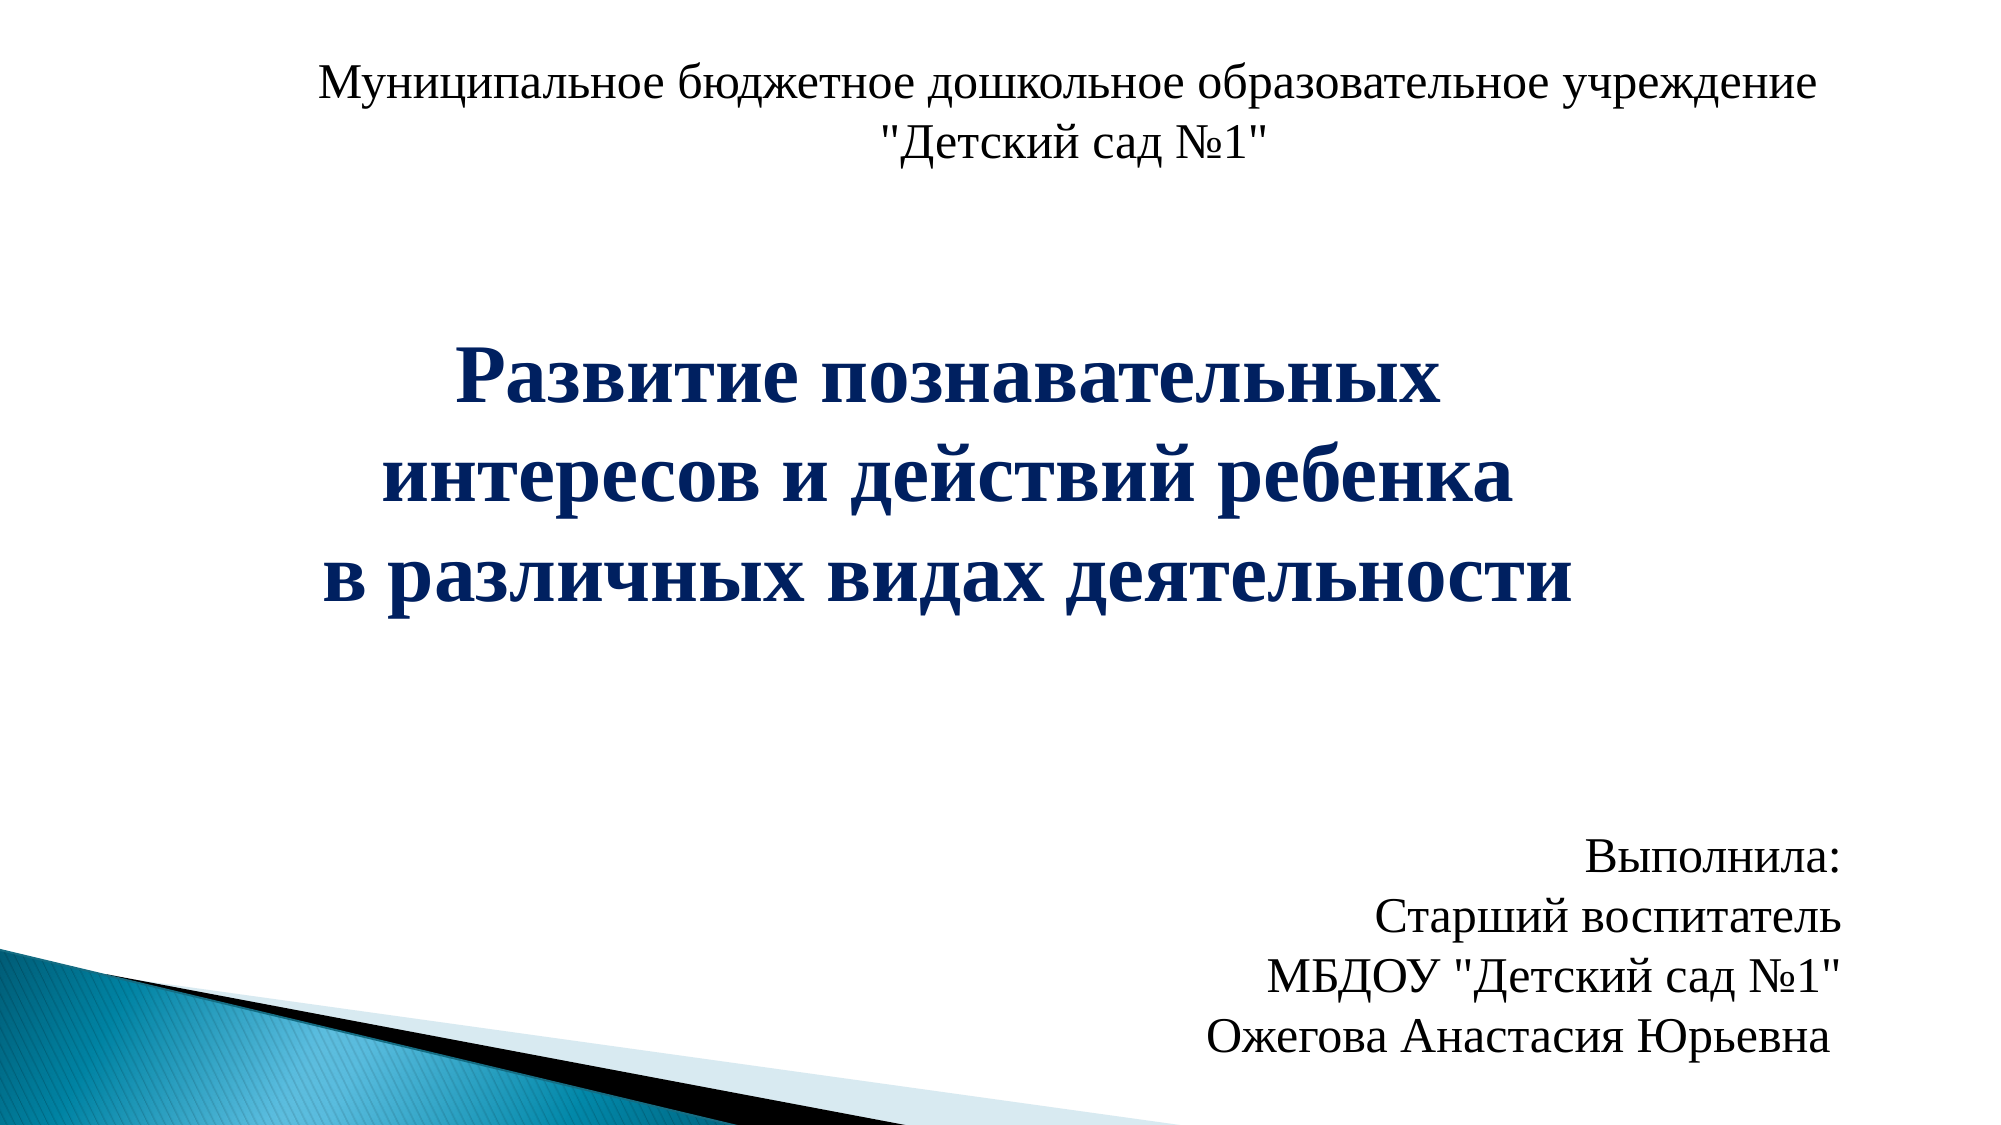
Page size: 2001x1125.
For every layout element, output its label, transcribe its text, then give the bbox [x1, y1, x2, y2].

text_box Развитие познавательных интересов и действий ребенка в различных видах деятельности [114, 311, 1803, 630]
text_box Выполнила: Старший воспитатель МБДОУ "Детский сад №1" Ожегова Анастасия Юрьевна [1190, 814, 1971, 1073]
text_box Муниципальное бюджетное дошкольное образовательное учреждение "Детский сад №1" [206, 40, 1943, 178]
